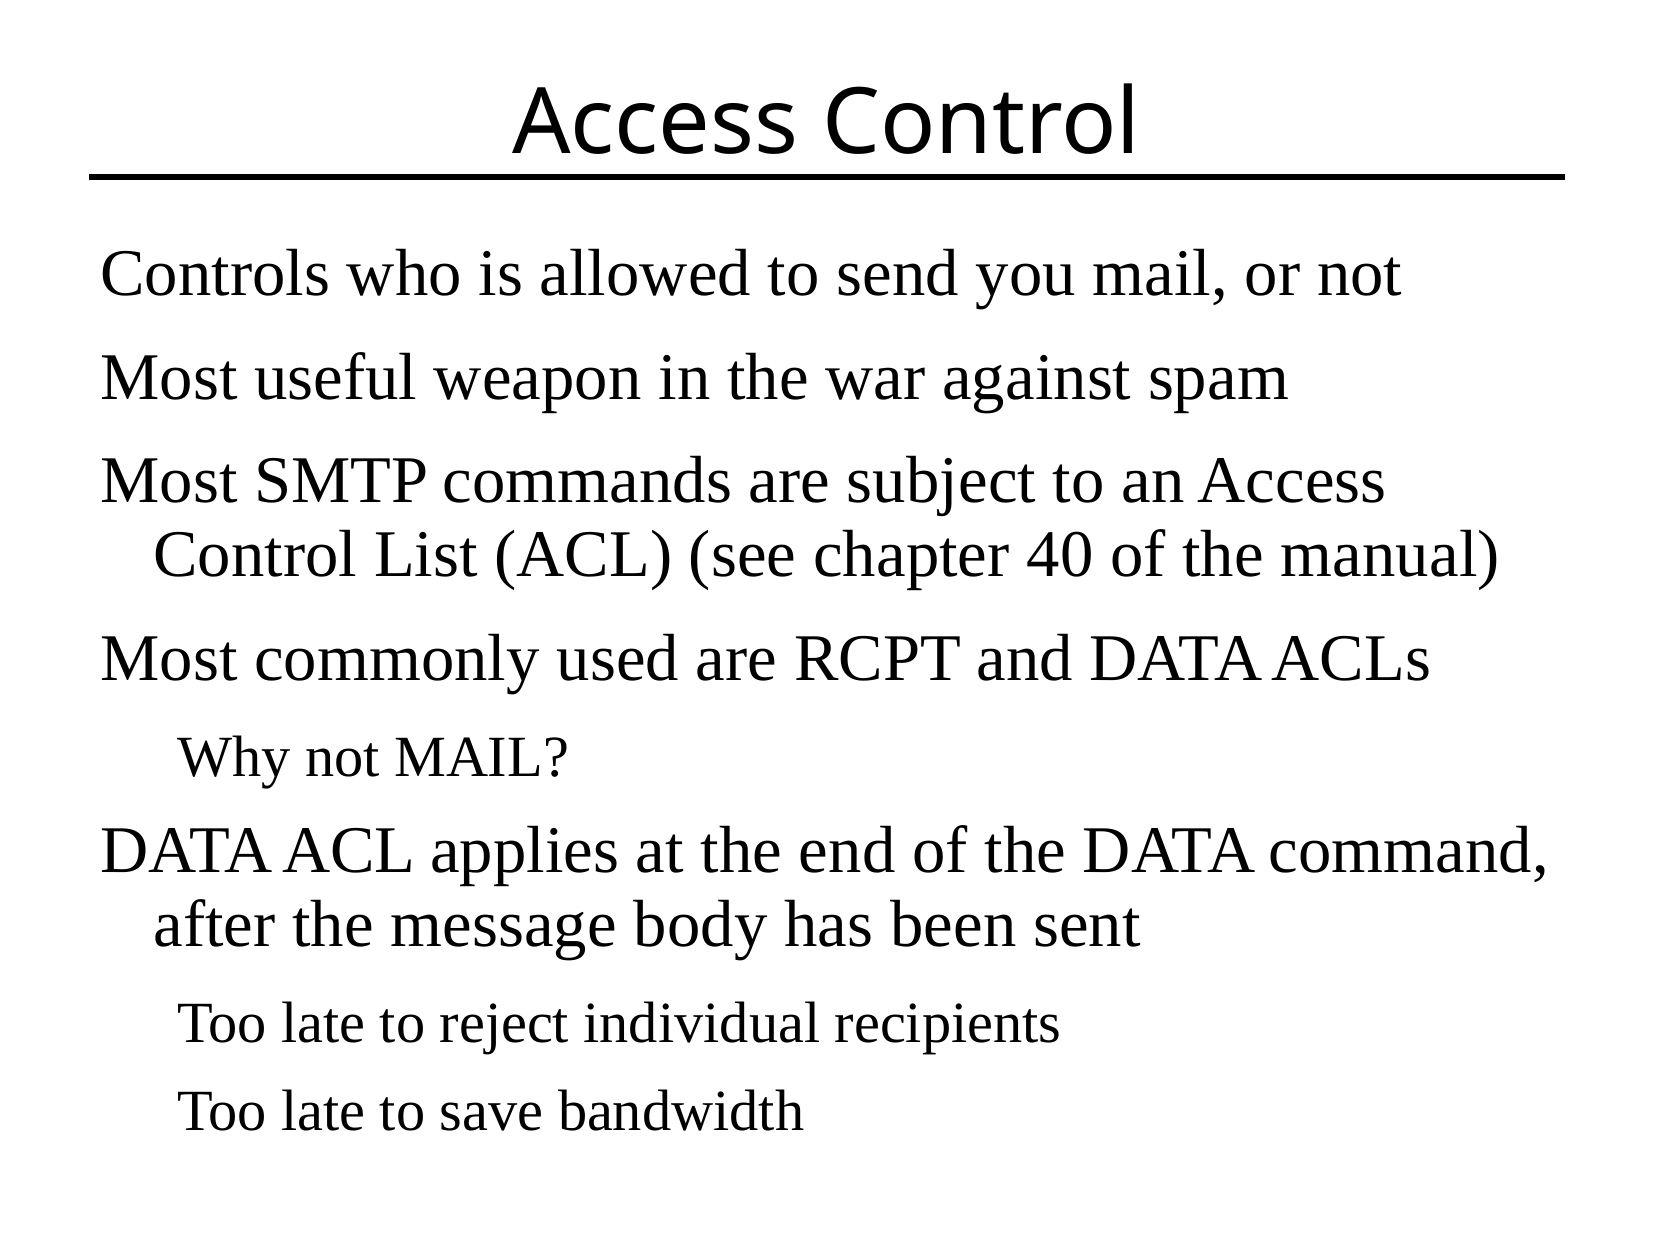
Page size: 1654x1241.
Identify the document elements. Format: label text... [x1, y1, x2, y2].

list Controls who is allowed to send you mail, or not Most useful weapon in the war against spam Most SMTP commands are subject to an Access Control List (ACL) (see chapter 40 of the manual) Most commonly used are RCPT and DATA ACLs Why not MAIL? DATA ACL applies at the end of the DATA command, after the message body has been sent Too late to reject individual recipients Too late to save bandwidth [82, 236, 1571, 1144]
title Access Control [82, 36, 1571, 200]
